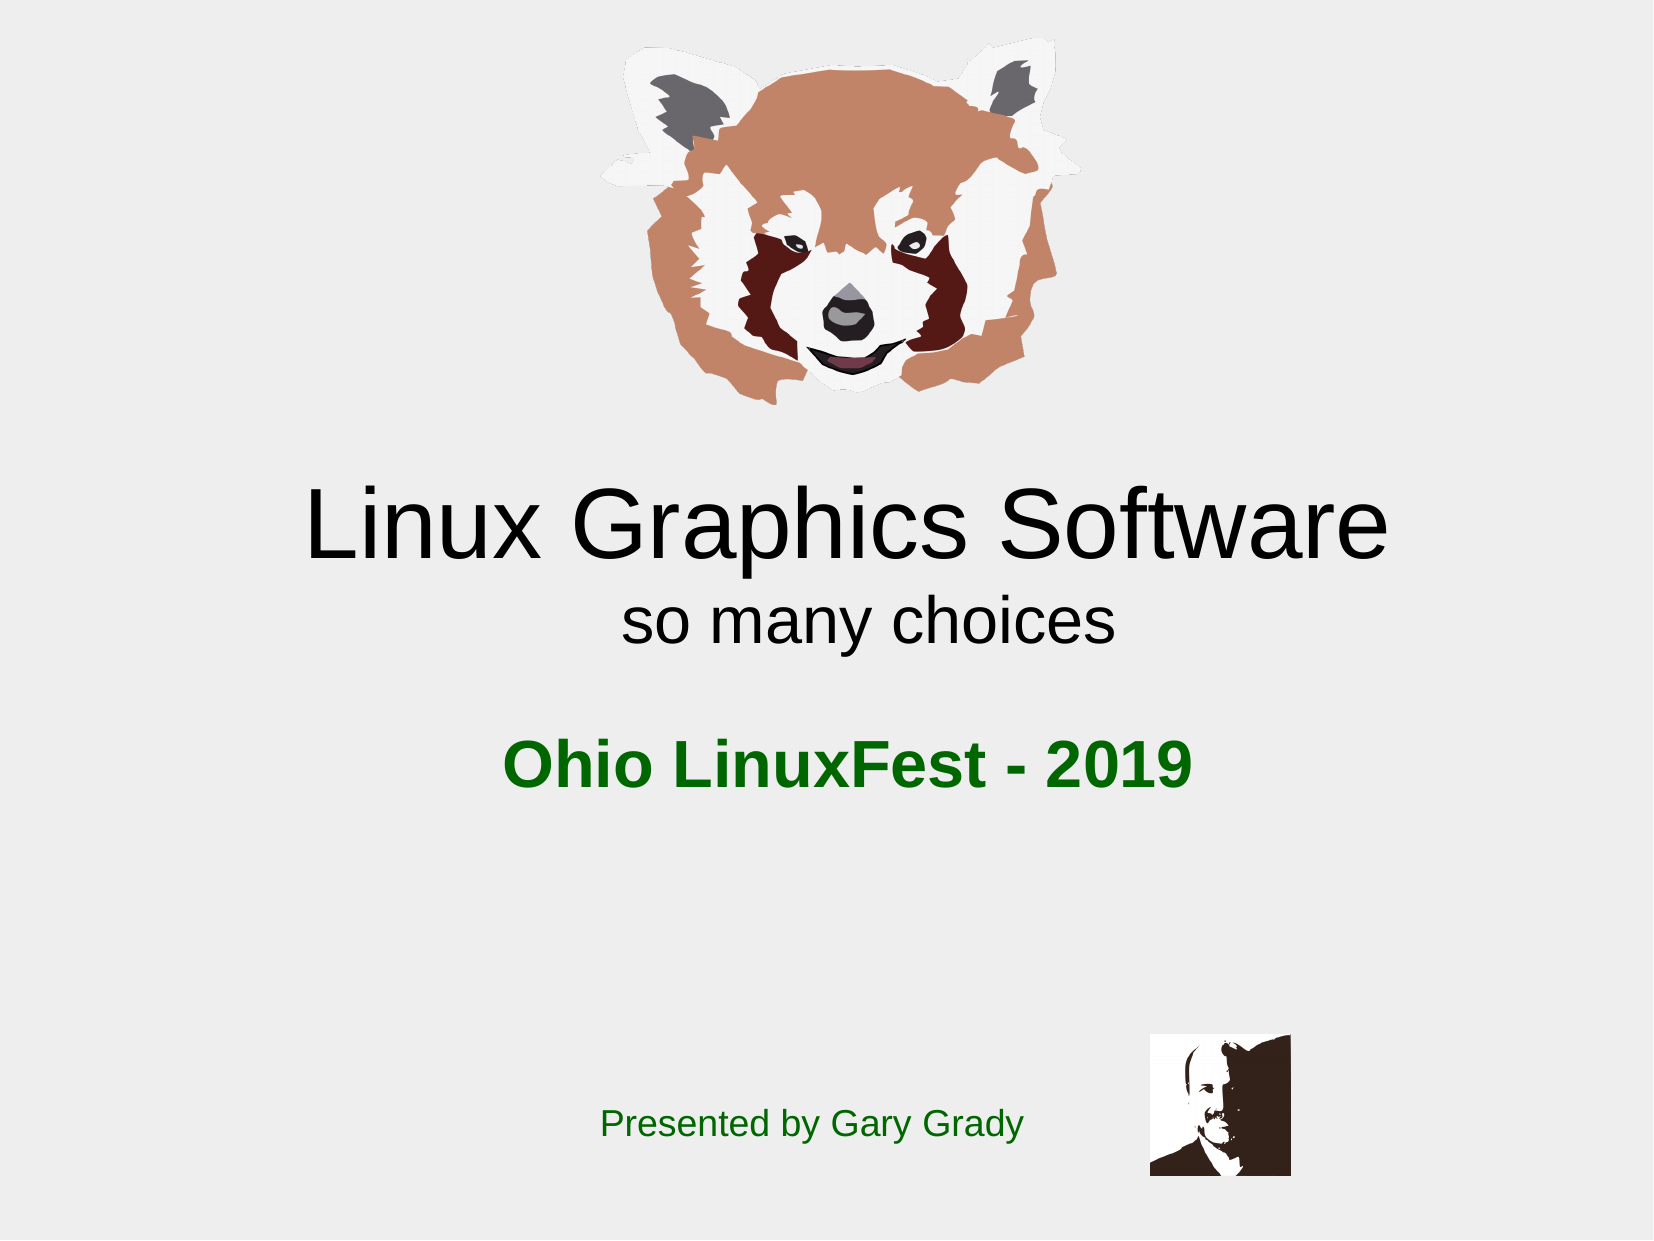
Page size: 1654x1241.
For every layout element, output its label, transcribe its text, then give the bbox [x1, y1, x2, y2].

text_box Ohio LinuxFest - 2019 [487, 720, 1231, 810]
subtitle so many choices [547, 550, 1174, 691]
title Linux Graphics Software [90, 420, 1579, 628]
text_box Presented by Gary Grady [585, 1095, 1414, 1185]
picture [600, 38, 1081, 406]
picture [1150, 1034, 1291, 1095]
